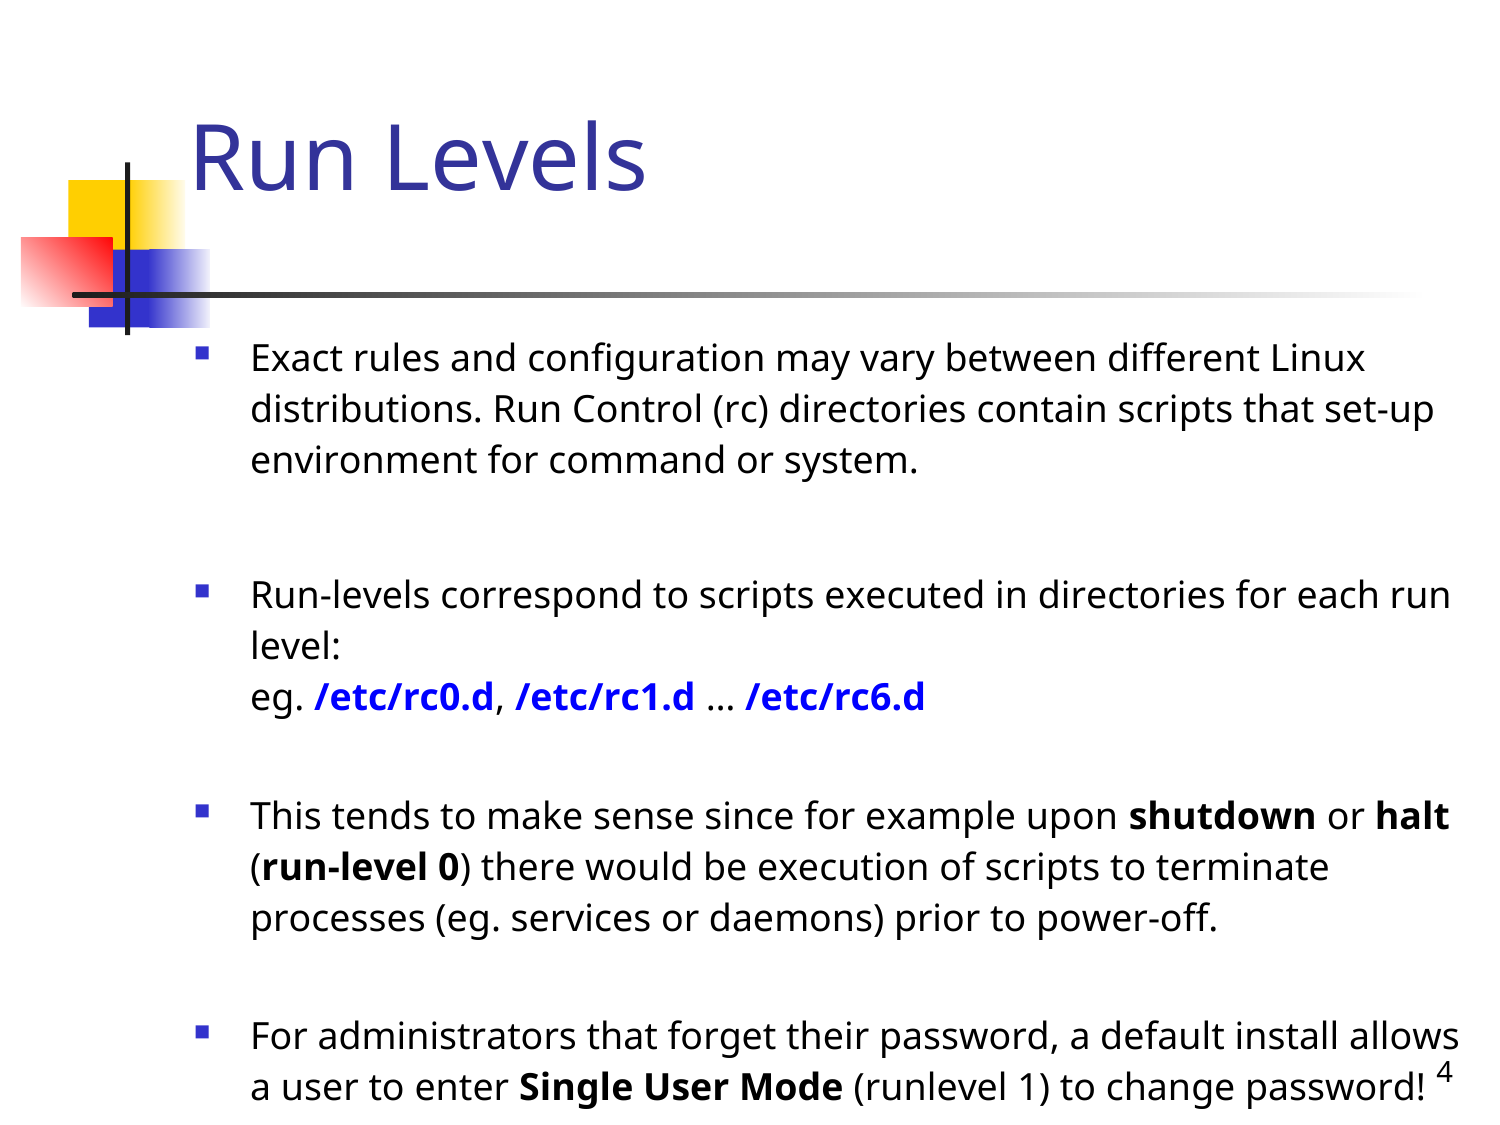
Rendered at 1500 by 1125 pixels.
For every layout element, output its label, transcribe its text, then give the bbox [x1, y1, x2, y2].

list Exact rules and configuration may vary between different Linux distributions. Run Control (rc) directories contain scripts that set-up environment for command or system. Run-levels correspond to scripts executed in directories for each run level: eg. /etc/rc0.d, /etc/rc1.d … /etc/rc6.d This tends to make sense since for example upon shutdown or halt (run-level 0) there would be execution of scripts to terminate processes (eg. services or daemons) prior to power-off. For administrators that forget their password, a default install allows a user to enter Single User Mode (runlevel 1) to change password! [193, 331, 1469, 1095]
title Run Levels [188, 42, 1468, 268]
